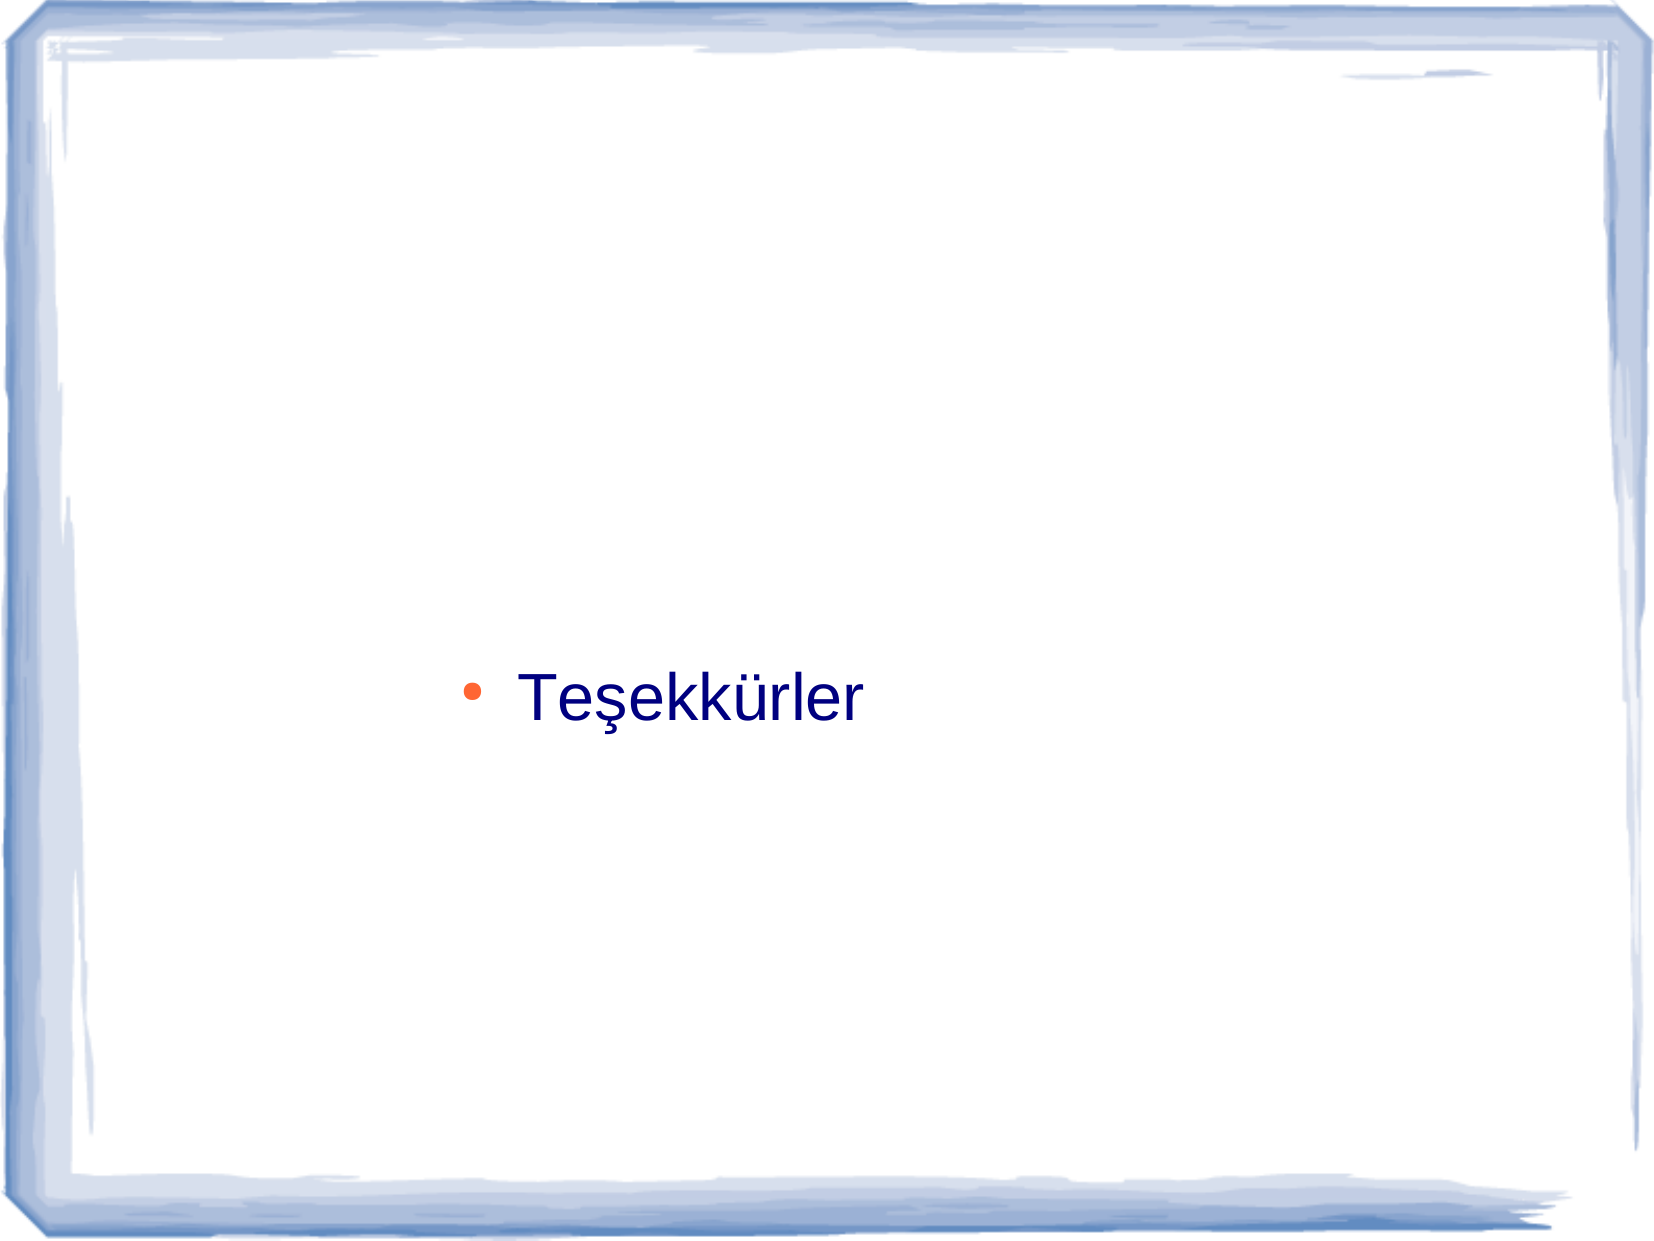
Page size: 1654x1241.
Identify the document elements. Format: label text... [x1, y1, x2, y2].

list Teşekkürler [460, 324, 1572, 1004]
